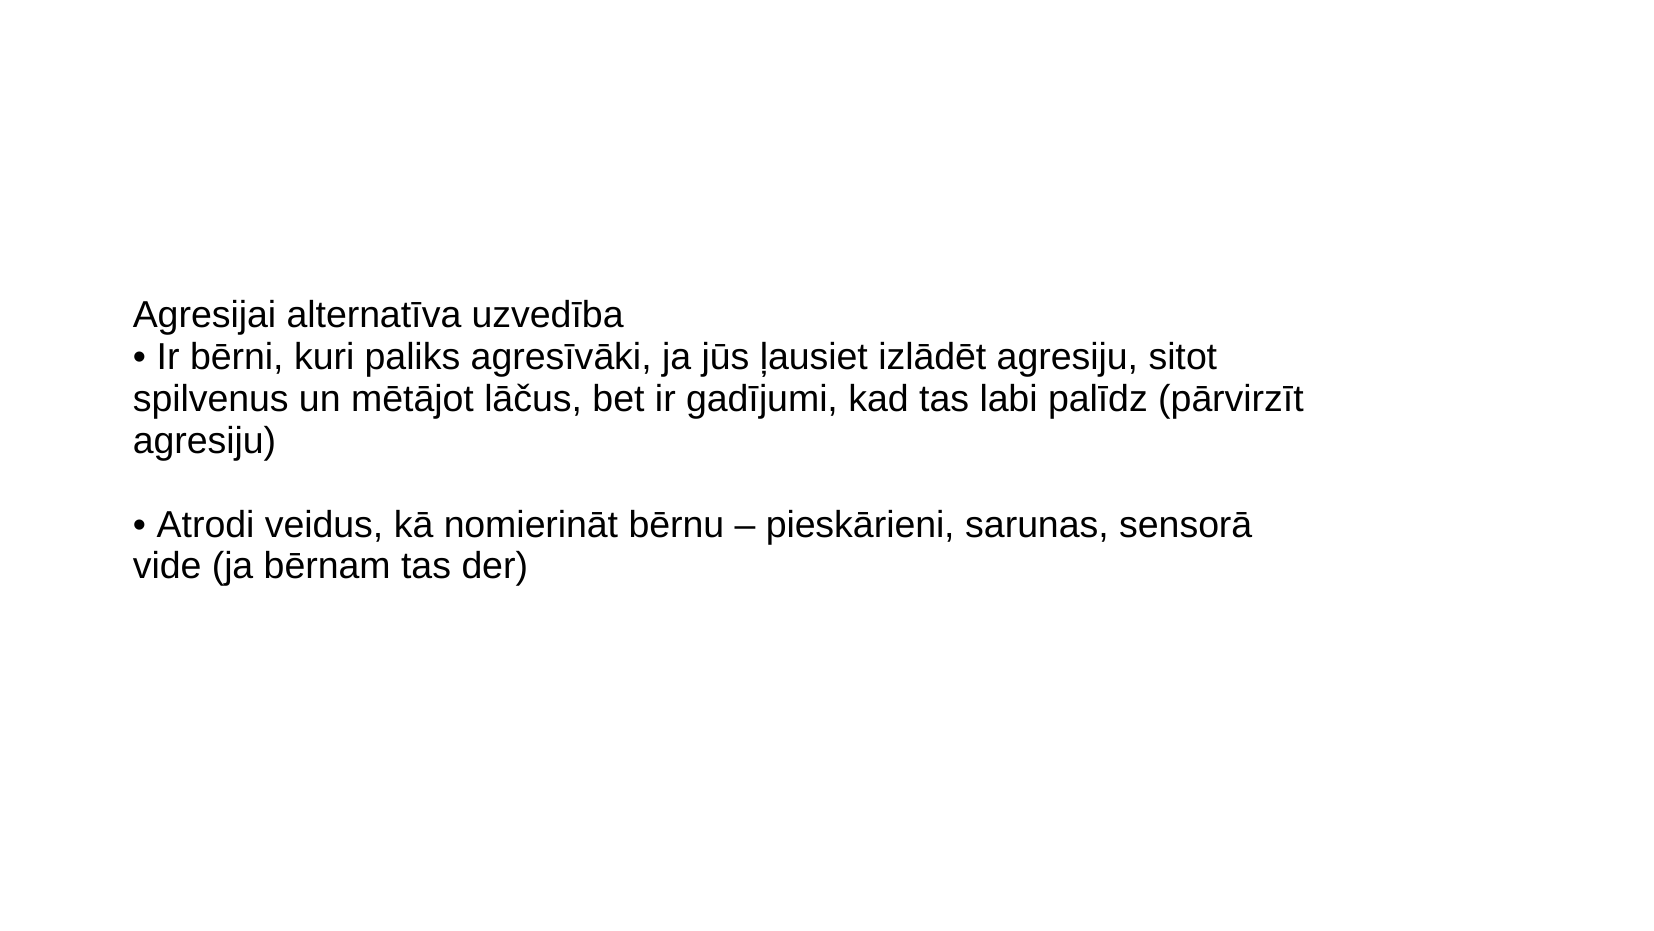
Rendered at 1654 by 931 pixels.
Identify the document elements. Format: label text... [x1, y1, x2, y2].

text_box Agresijai alternatīva uzvedība • Ir bērni, kuri paliks agresīvāki, ja jūs ļausiet izlādēt agresiju, sitot spilvenus un mētājot lāčus, bet ir gadījumi, kad tas labi palīdz (pārvirzīt agresiju) • Atrodi veidus, kā nomierināt bērnu – pieskārieni, sarunas, sensorā vide (ja bērnam tas der) [118, 285, 1654, 857]
